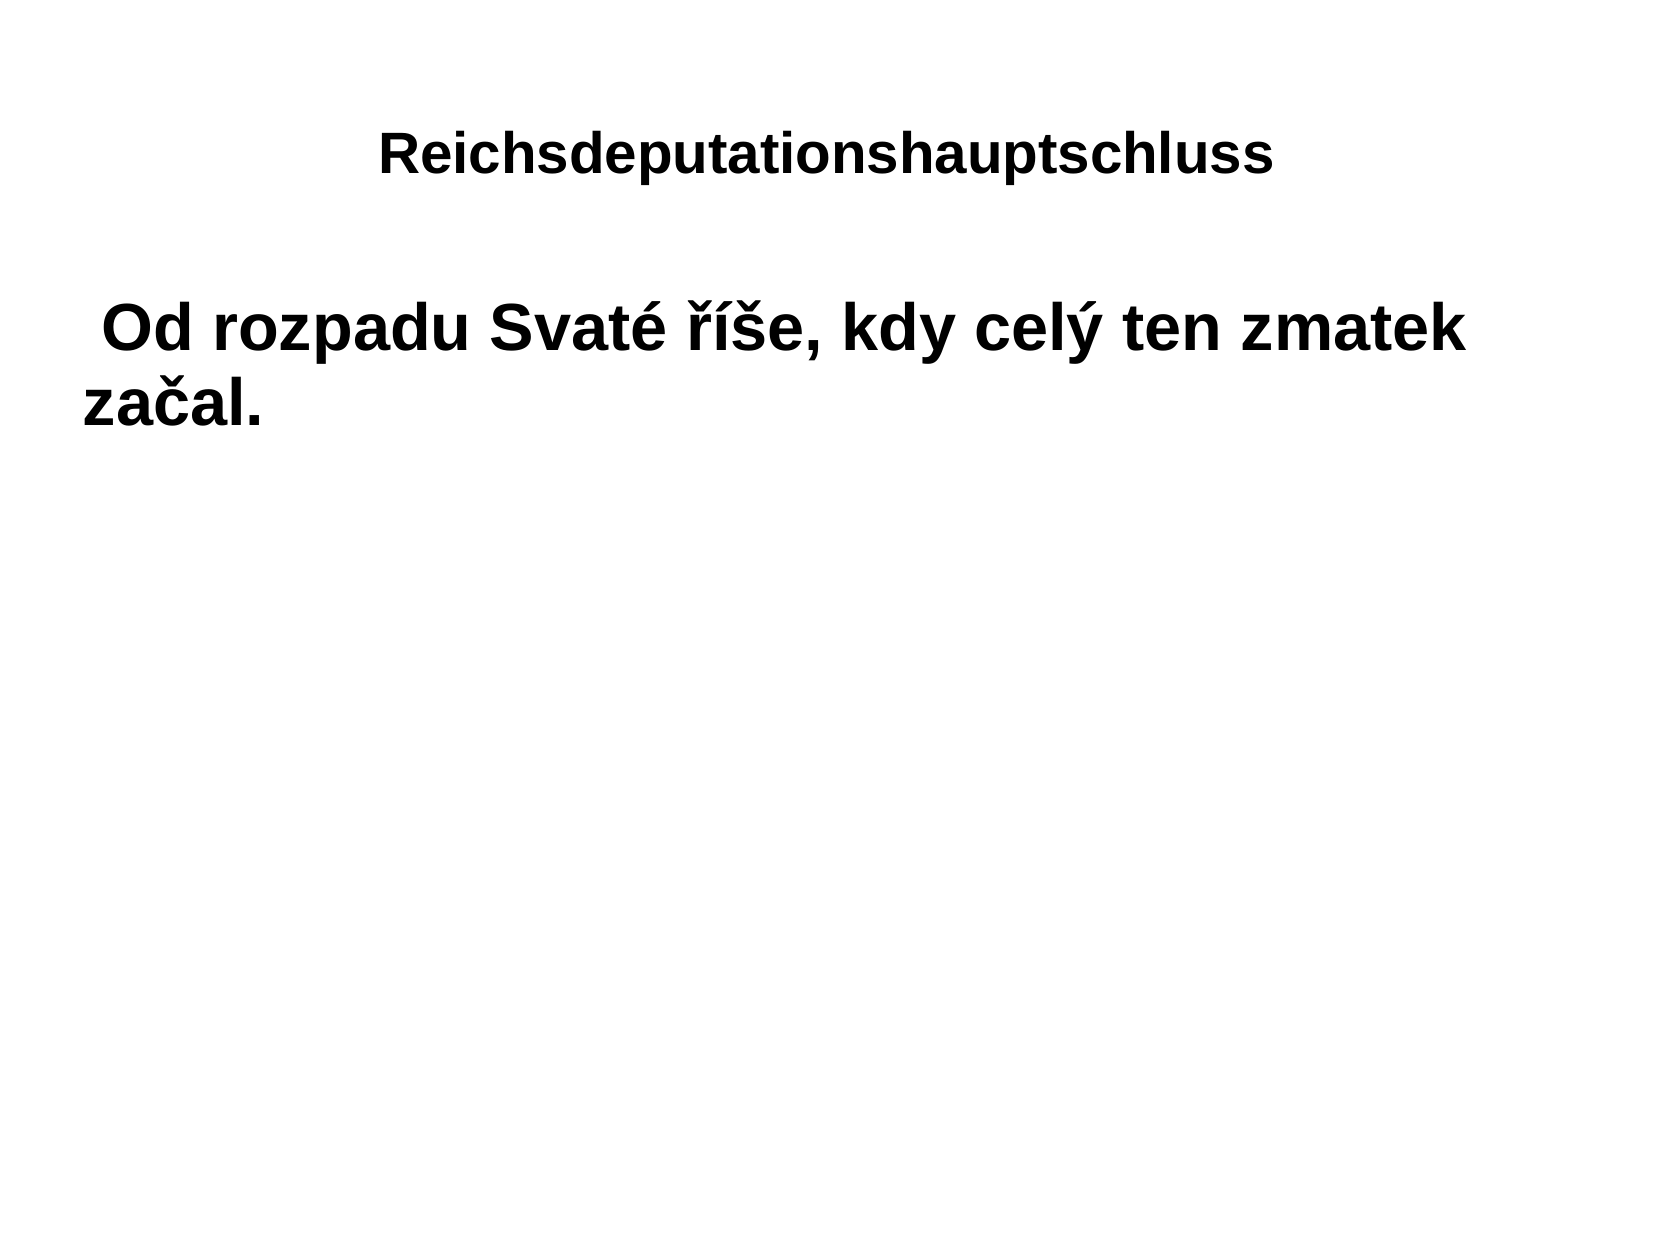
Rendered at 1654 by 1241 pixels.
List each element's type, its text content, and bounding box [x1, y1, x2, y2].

list Od rozpadu Svaté říše, kdy celý ten zmatek začal. [82, 290, 1571, 1010]
title Reichsdeputationshauptschluss [82, 49, 1571, 257]
